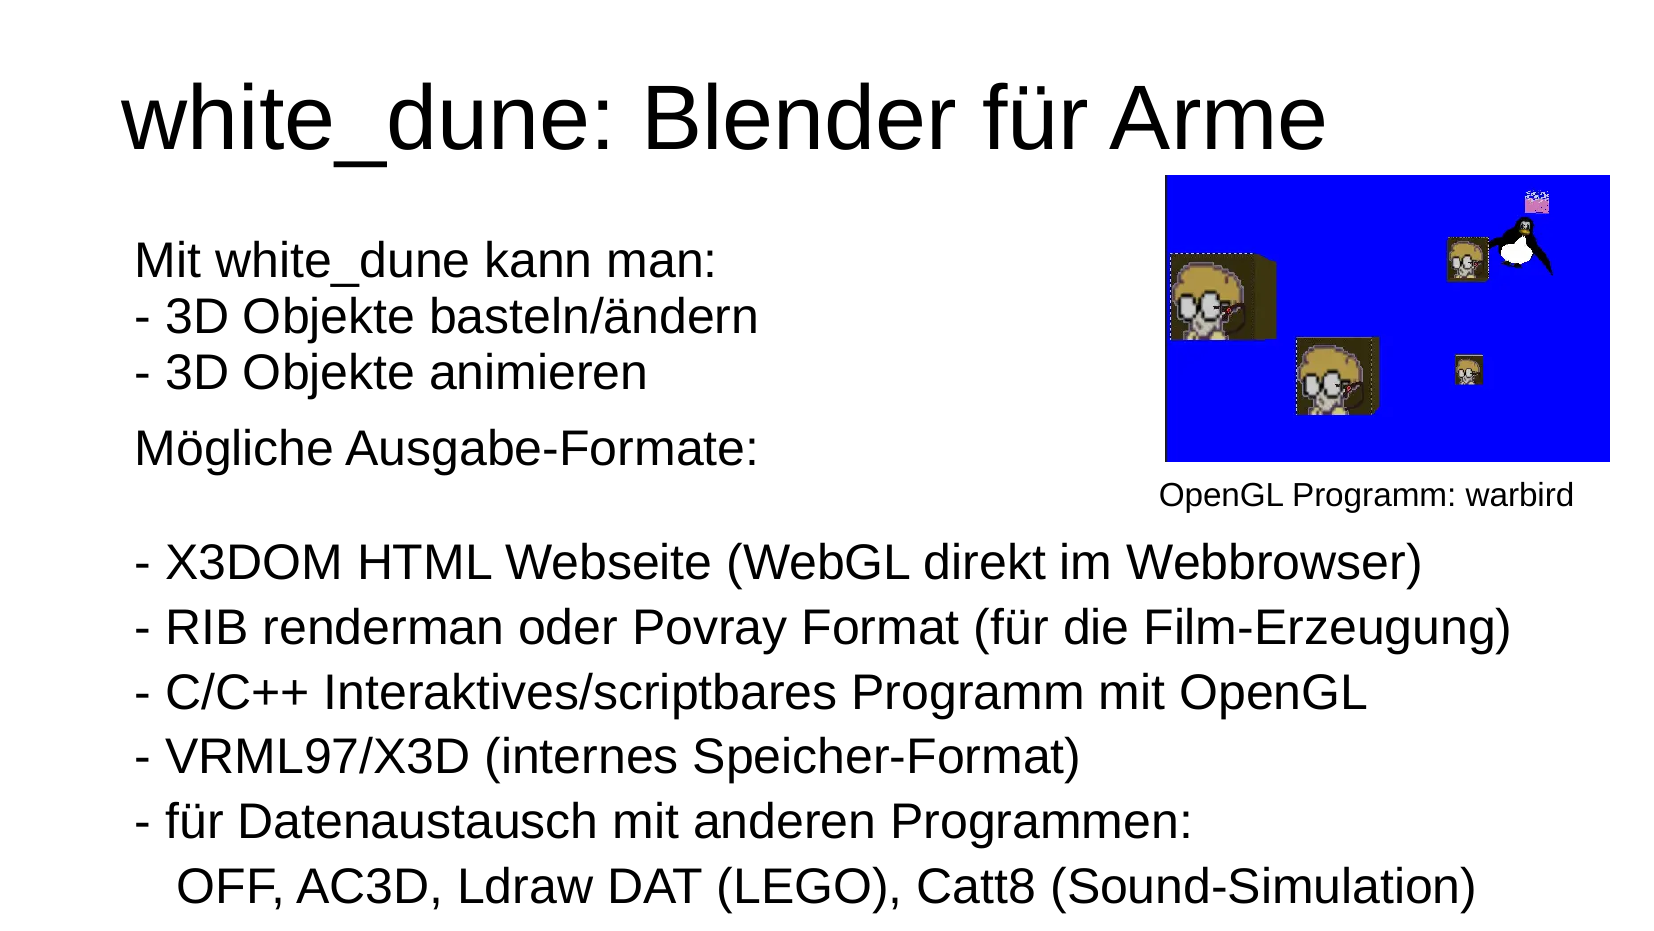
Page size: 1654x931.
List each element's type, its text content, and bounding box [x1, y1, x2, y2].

title white_dune: Blender für Arme [0, 39, 1471, 196]
picture [1165, 175, 1610, 462]
text_box Mit white_dune kann man: - 3D Objekte basteln/ändern - 3D Objekte animieren Mögliche Ausgabe-Formate: OpenGL Programm: warbird - X3DOM HTML Webseite (WebGL direkt im Webbrowser) - RIB renderman oder Povray Format (für die Film-Erzeugung) - C/C++ Interaktives/scriptbares Programm mit OpenGL - VRML97/X3D (internes Speicher-Format) - für Datenaustausch mit anderen Programmen: OFF, AC3D, Ldraw DAT (LEGO), Catt8 (Sound-Simulation) [120, 225, 1651, 931]
